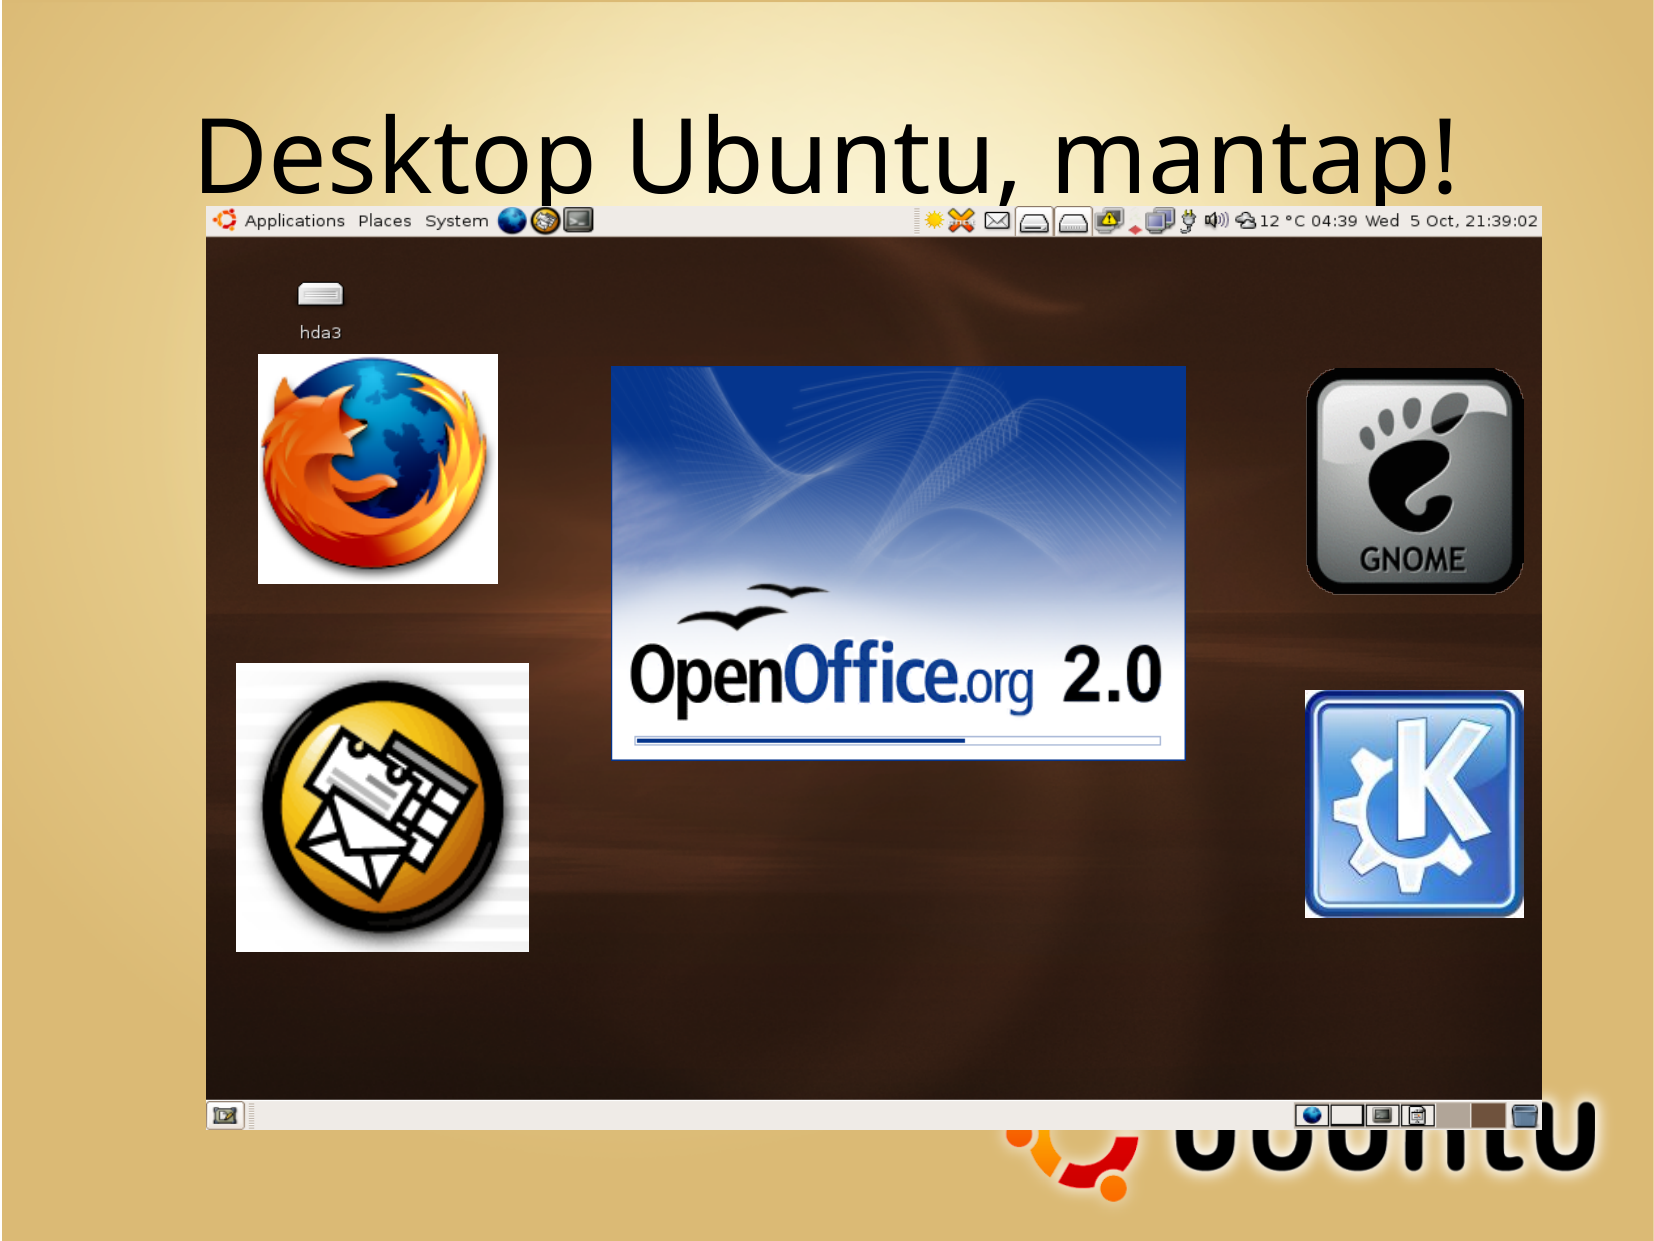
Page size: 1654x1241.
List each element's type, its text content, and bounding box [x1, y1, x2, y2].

title Desktop Ubuntu, mantap! [82, 49, 1571, 257]
picture [2, 0, 1654, 1241]
